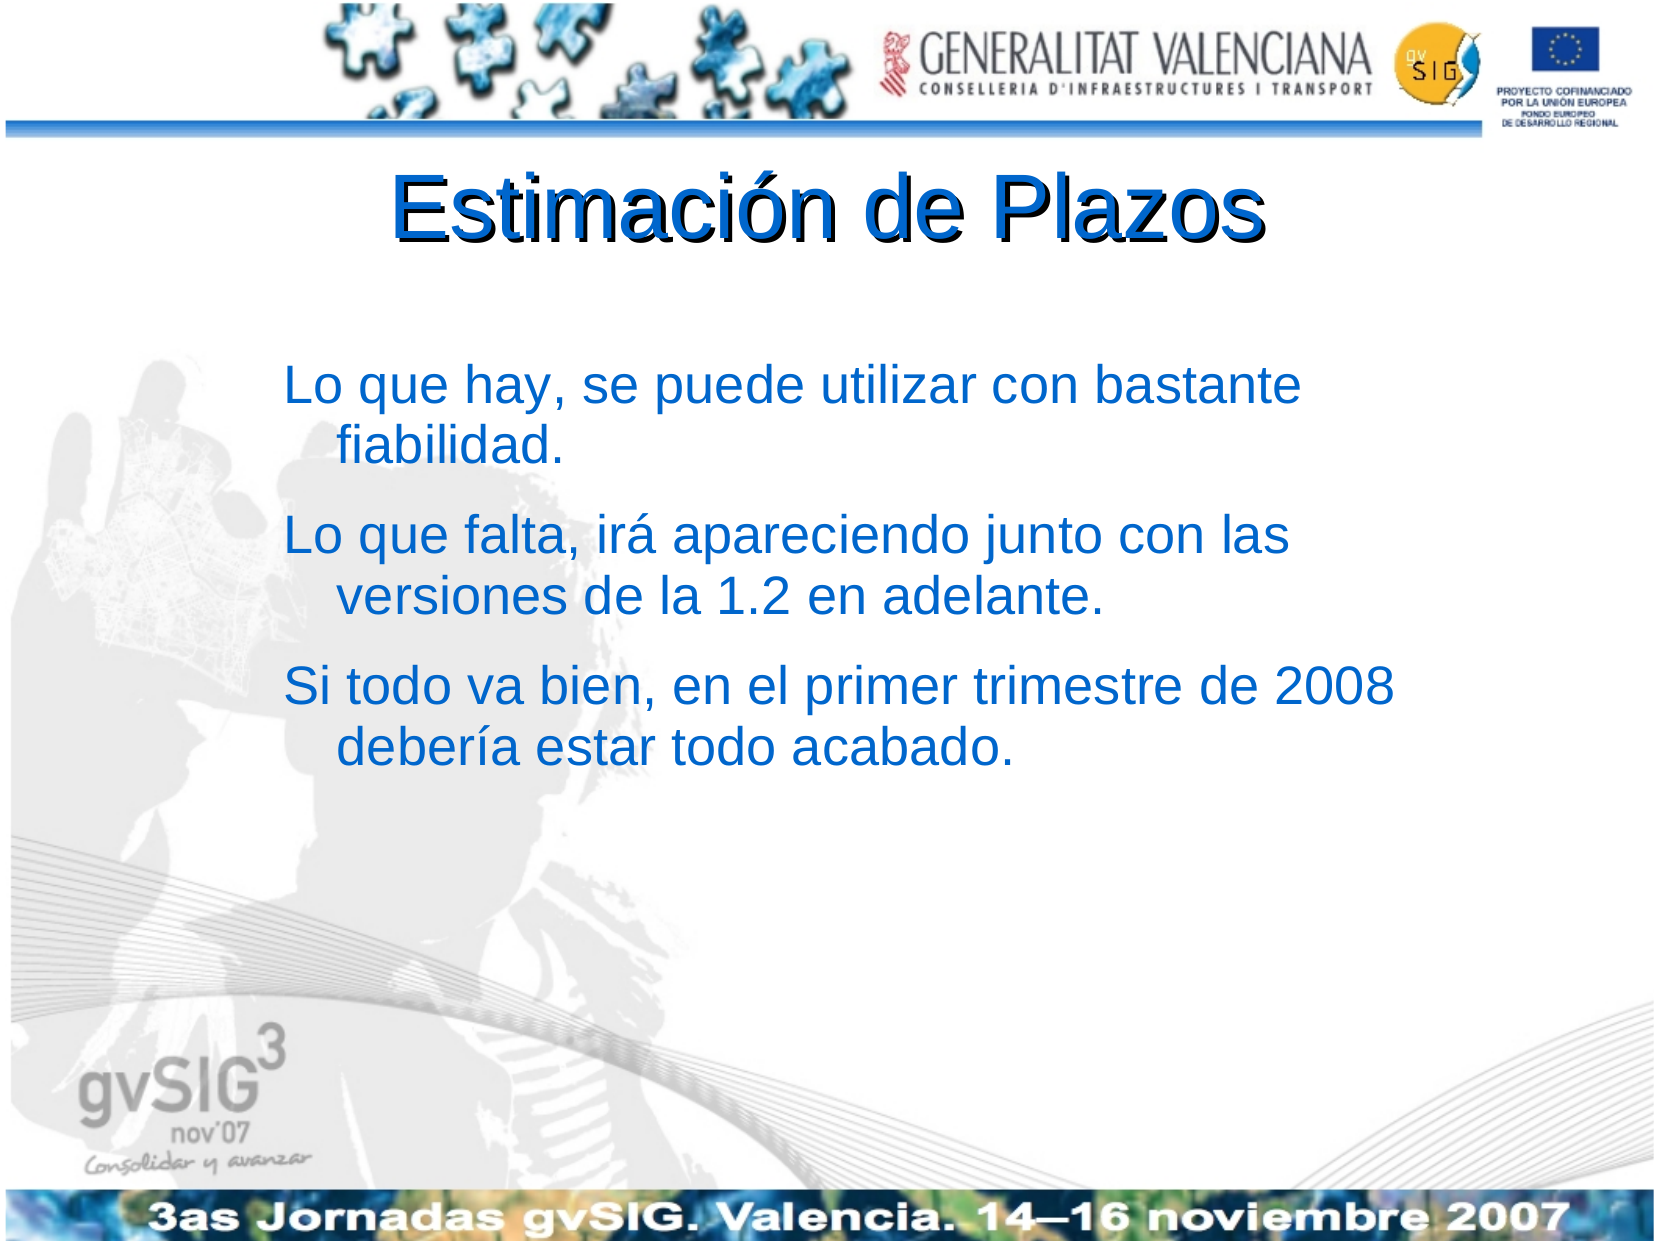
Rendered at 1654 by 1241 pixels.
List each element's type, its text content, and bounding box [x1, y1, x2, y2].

list Lo que hay, se puede utilizar con bastante fiabilidad. Lo que falta, irá apareciendo junto con las versiones de la 1.2 en adelante. Si todo va bien, en el primer trimestre de 2008 debería estar todo acabado. [265, 354, 1534, 984]
picture [5, 2, 1654, 1241]
title Estimación de Plazos [121, 102, 1534, 311]
